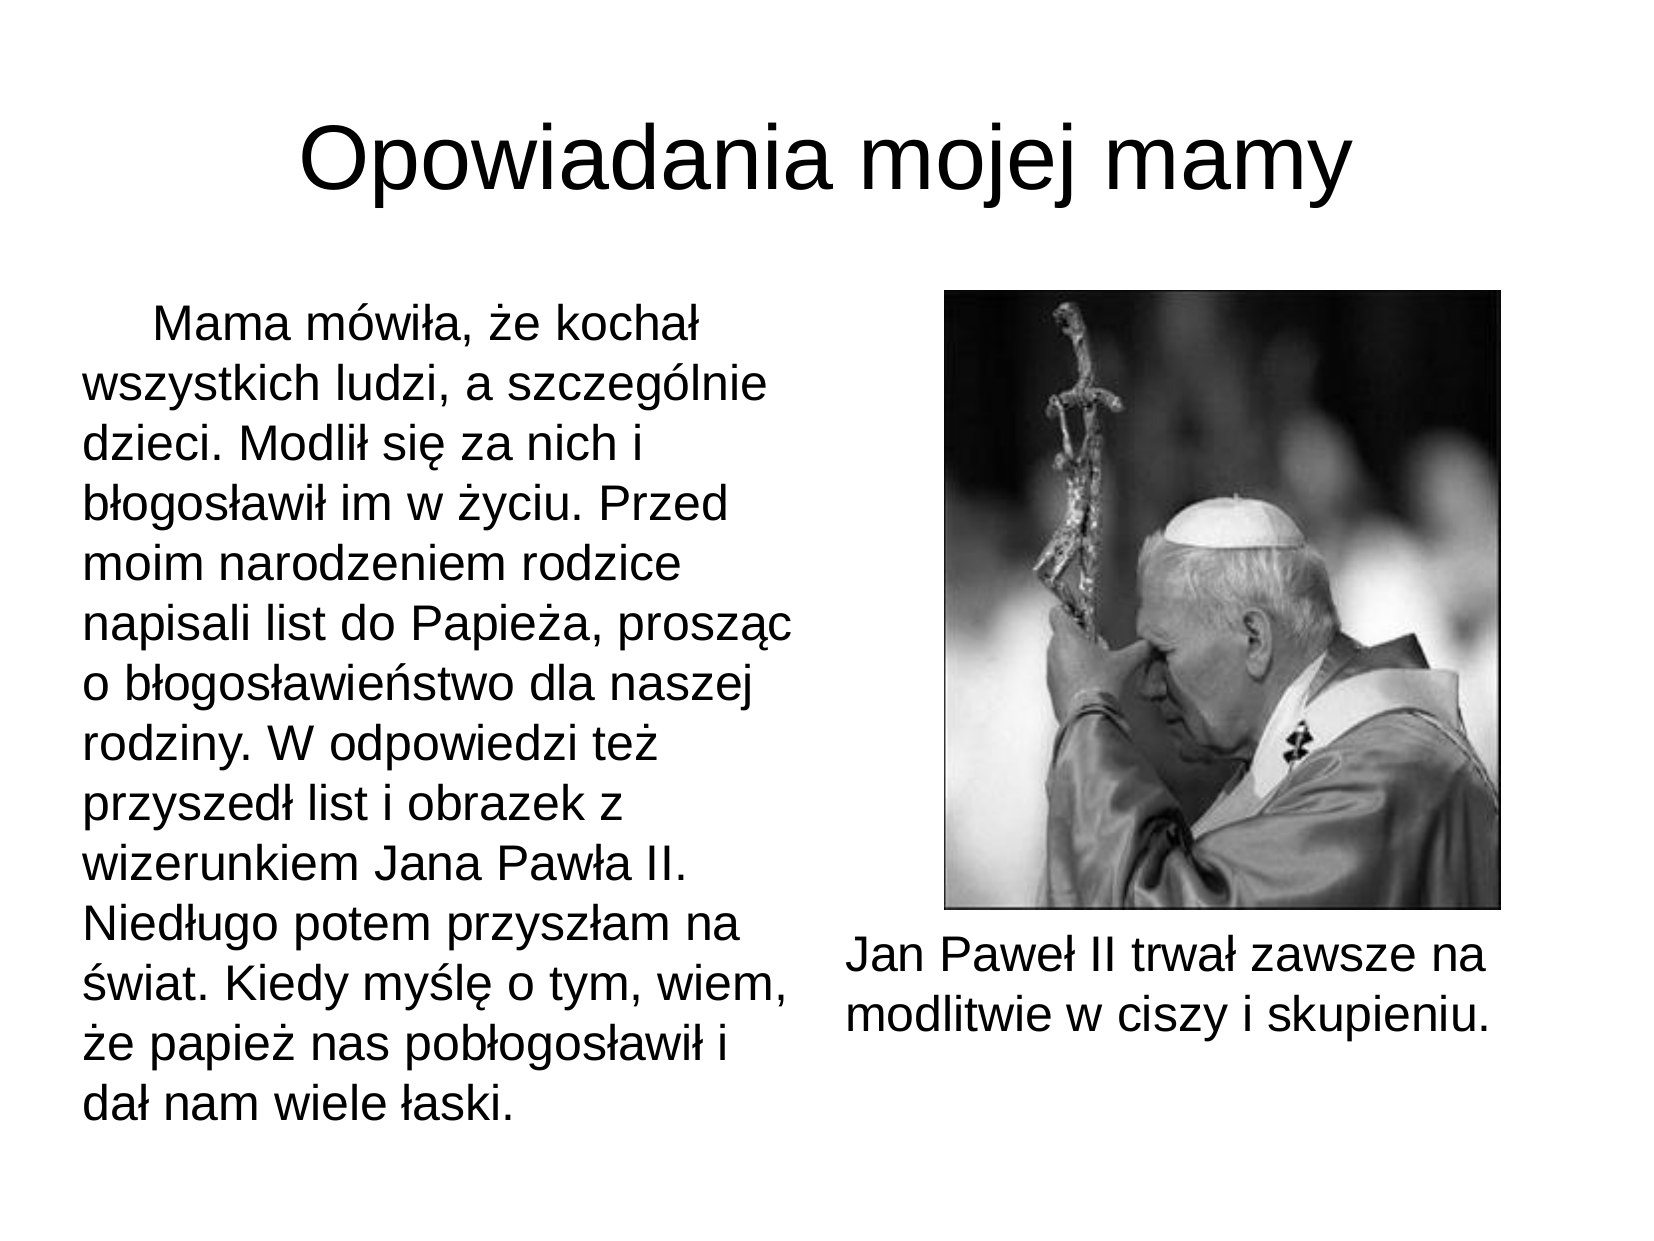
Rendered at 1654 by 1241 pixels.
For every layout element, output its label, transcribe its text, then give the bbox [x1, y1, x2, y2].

title Opowiadania mojej mamy [82, 49, 1571, 257]
picture [944, 290, 1501, 910]
list Jan Paweł II trwał zawsze na modlitwie w ciszy i skupieniu. [845, 921, 1572, 1109]
list Mama mówiła, że kochał wszystkich ludzi, a szczególnie dzieci. Modlił się za nich i błogosławił im w życiu. Przed moim narodzeniem rodzice napisali list do Papieża, prosząc o błogosławieństwo dla naszej rodziny. W odpowiedzi też przyszedł list i obrazek z wizerunkiem Jana Pawła II. Niedługo potem przyszłam na świat. Kiedy myślę o tym, wiem, że papież nas pobłogosławił i dał nam wiele łaski. [82, 290, 809, 1139]
